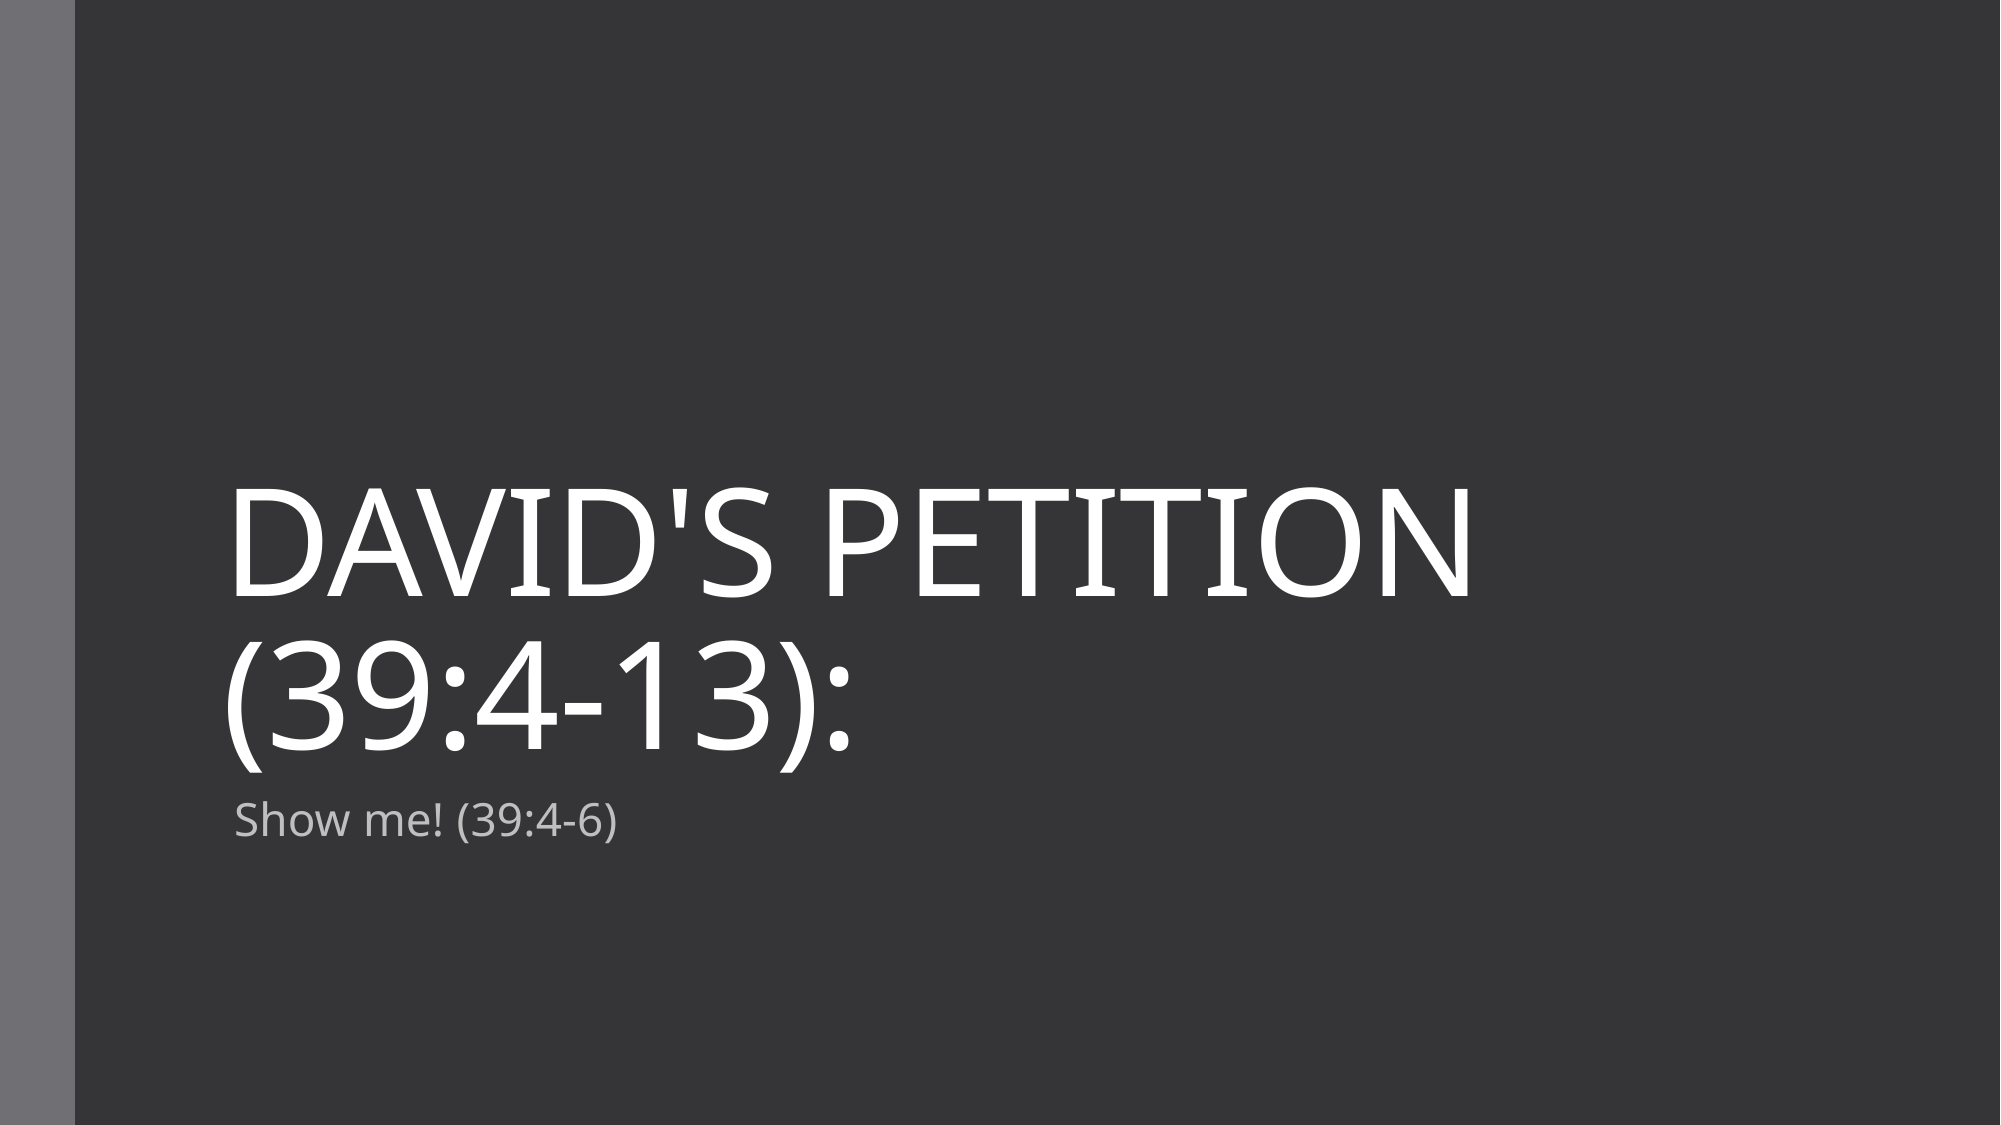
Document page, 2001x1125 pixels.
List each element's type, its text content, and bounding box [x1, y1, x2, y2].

title DAVID'S PETITION (39:4-13): [206, 124, 1752, 787]
subtitle Show me! (39:4-6) [206, 787, 1752, 1066]
